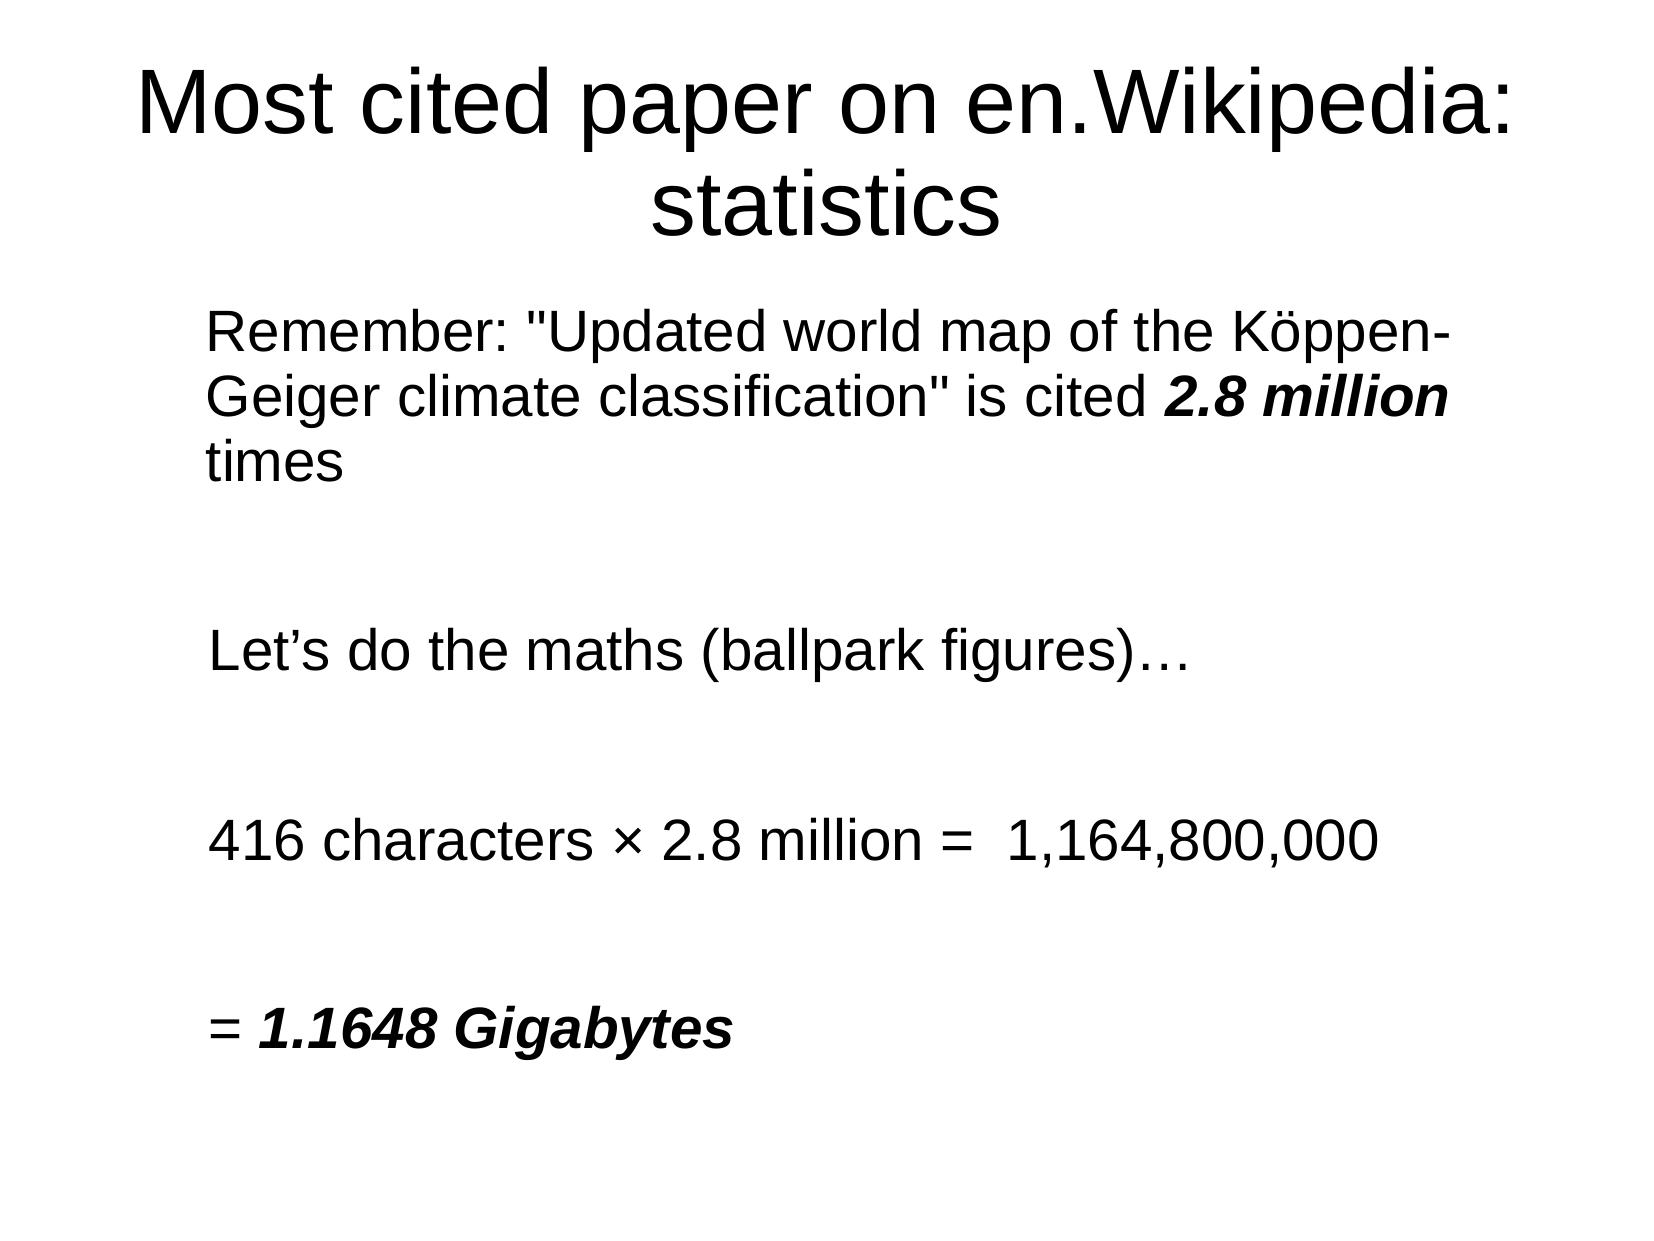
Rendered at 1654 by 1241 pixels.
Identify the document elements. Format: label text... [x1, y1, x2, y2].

text_box Remember: "Updated world map of the Köppen-Geiger climate classification" is cited 2.8 million times Let’s do the maths (ballpark figures)… 416 characters × 2.8 million = 1,164,800,000 = 1.1648 Gigabytes [120, 291, 1521, 1069]
title Most cited paper on en.Wikipedia: statistics [82, 49, 1571, 257]
